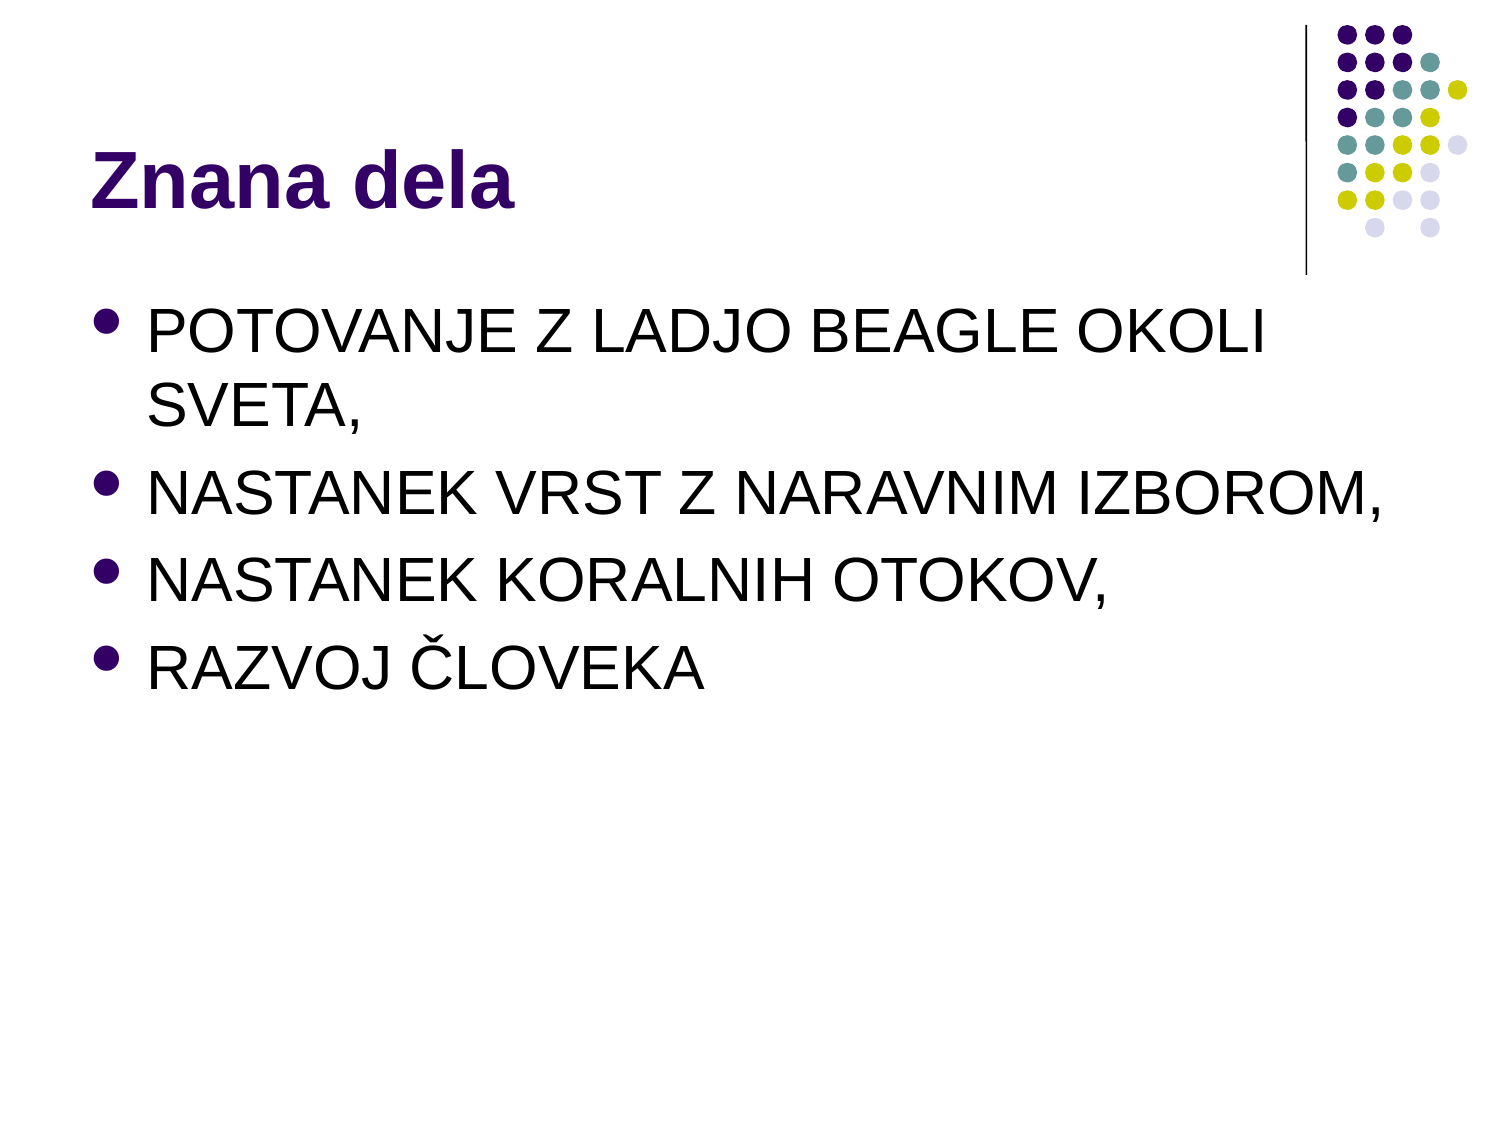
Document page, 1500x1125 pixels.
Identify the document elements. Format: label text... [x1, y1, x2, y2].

title Znana dela [75, 20, 1313, 233]
list POTOVANJE Z LADJO BEAGLE OKOLI SVETA, NASTANEK VRST Z NARAVNIM IZBOROM, NASTANEK KORALNIH OTOKOV, RAZVOJ ČLOVEKA [75, 282, 1425, 1006]
